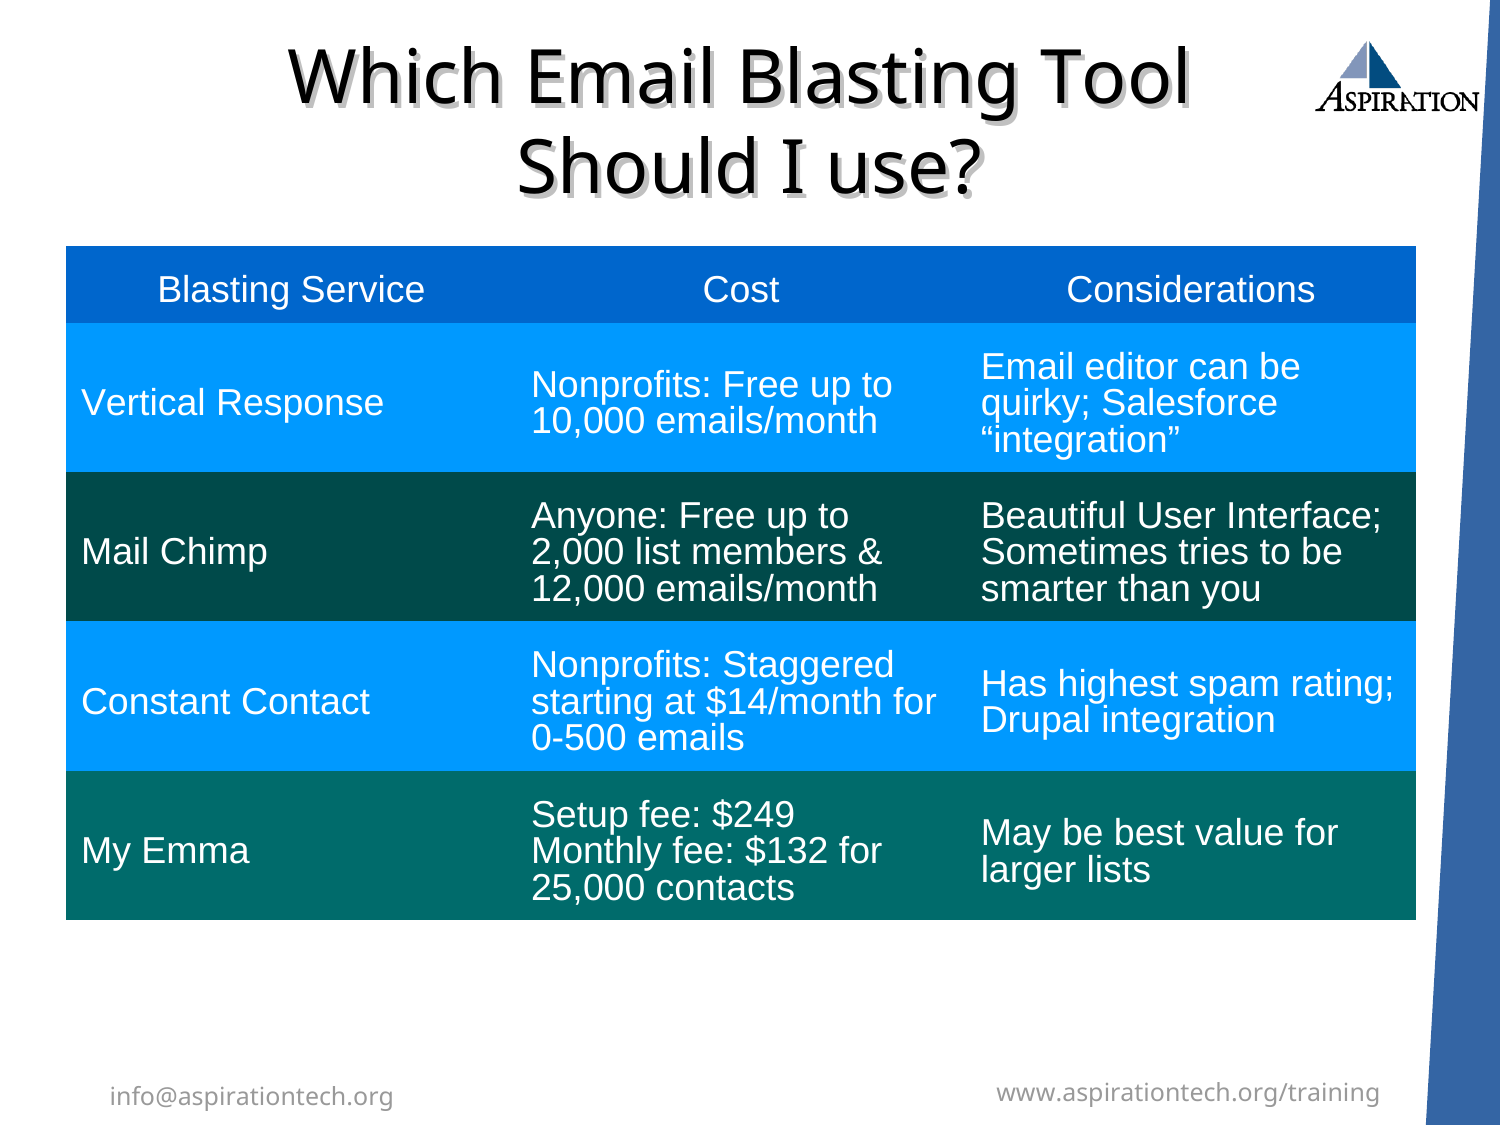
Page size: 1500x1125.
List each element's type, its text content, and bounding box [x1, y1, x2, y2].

table_cell Nonprofits: Free up to 10,000 emails/month [516, 323, 966, 472]
table_cell Constant Contact [66, 621, 516, 771]
table_cell Anyone: Free up to 2,000 list members & 12,000 emails/month [516, 472, 966, 621]
table_cell My Emma [66, 771, 516, 920]
table_header Cost [516, 246, 966, 323]
table_cell May be best value for larger lists [966, 771, 1416, 920]
table_header Considerations [966, 246, 1416, 323]
table_header Blasting Service [66, 246, 516, 323]
table_cell Mail Chimp [66, 472, 516, 621]
table_cell Beautiful User Interface; Sometimes tries to be smarter than you [966, 472, 1416, 621]
table_cell Setup fee: $249 Monthly fee: $132 for 25,000 contacts [516, 771, 966, 920]
picture [1450, 41, 1480, 120]
table_cell Has highest spam rating; Drupal integration [966, 621, 1416, 771]
table_cell Vertical Response [66, 323, 516, 472]
table_cell Nonprofits: Staggered starting at $14/month for 0-500 emails [516, 621, 966, 771]
table_cell Email editor can be quirky; Salesforce “integration” [966, 323, 1416, 472]
title Which Email Blasting Tool Should I use? [49, 25, 1450, 213]
